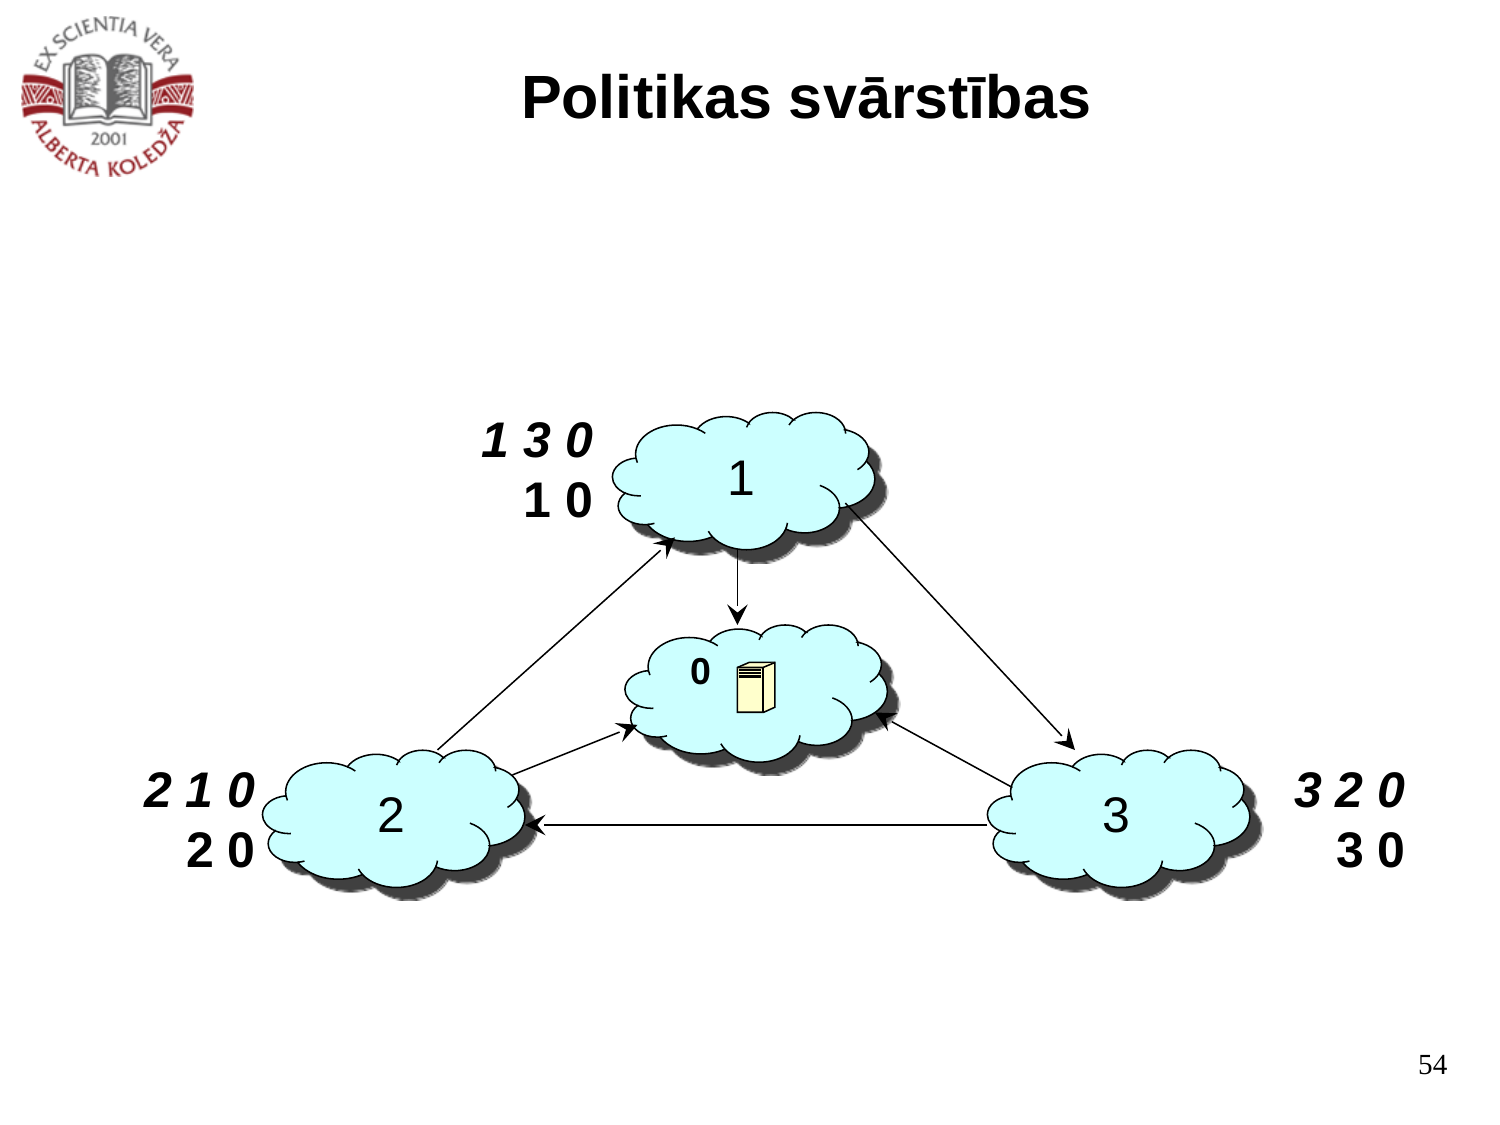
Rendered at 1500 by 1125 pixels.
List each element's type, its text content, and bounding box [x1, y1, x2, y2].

text_box <skaitlis> [1312, 1037, 1463, 1101]
text_box 0 [675, 639, 726, 701]
text_box 1 3 0 1 0 [466, 399, 608, 536]
text_box 1 [712, 437, 771, 513]
text_box [612, 412, 875, 550]
text_box [271, 750, 525, 888]
text_box [987, 750, 1250, 888]
text_box 3 [1087, 774, 1146, 851]
picture [21, 16, 194, 177]
text_box [624, 624, 888, 763]
text_box 2 1 0 2 0 [129, 749, 271, 886]
title Politikas svārstības [187, 44, 1425, 150]
text_box 2 [362, 774, 421, 851]
text_box 3 2 0 3 0 [1279, 749, 1421, 886]
